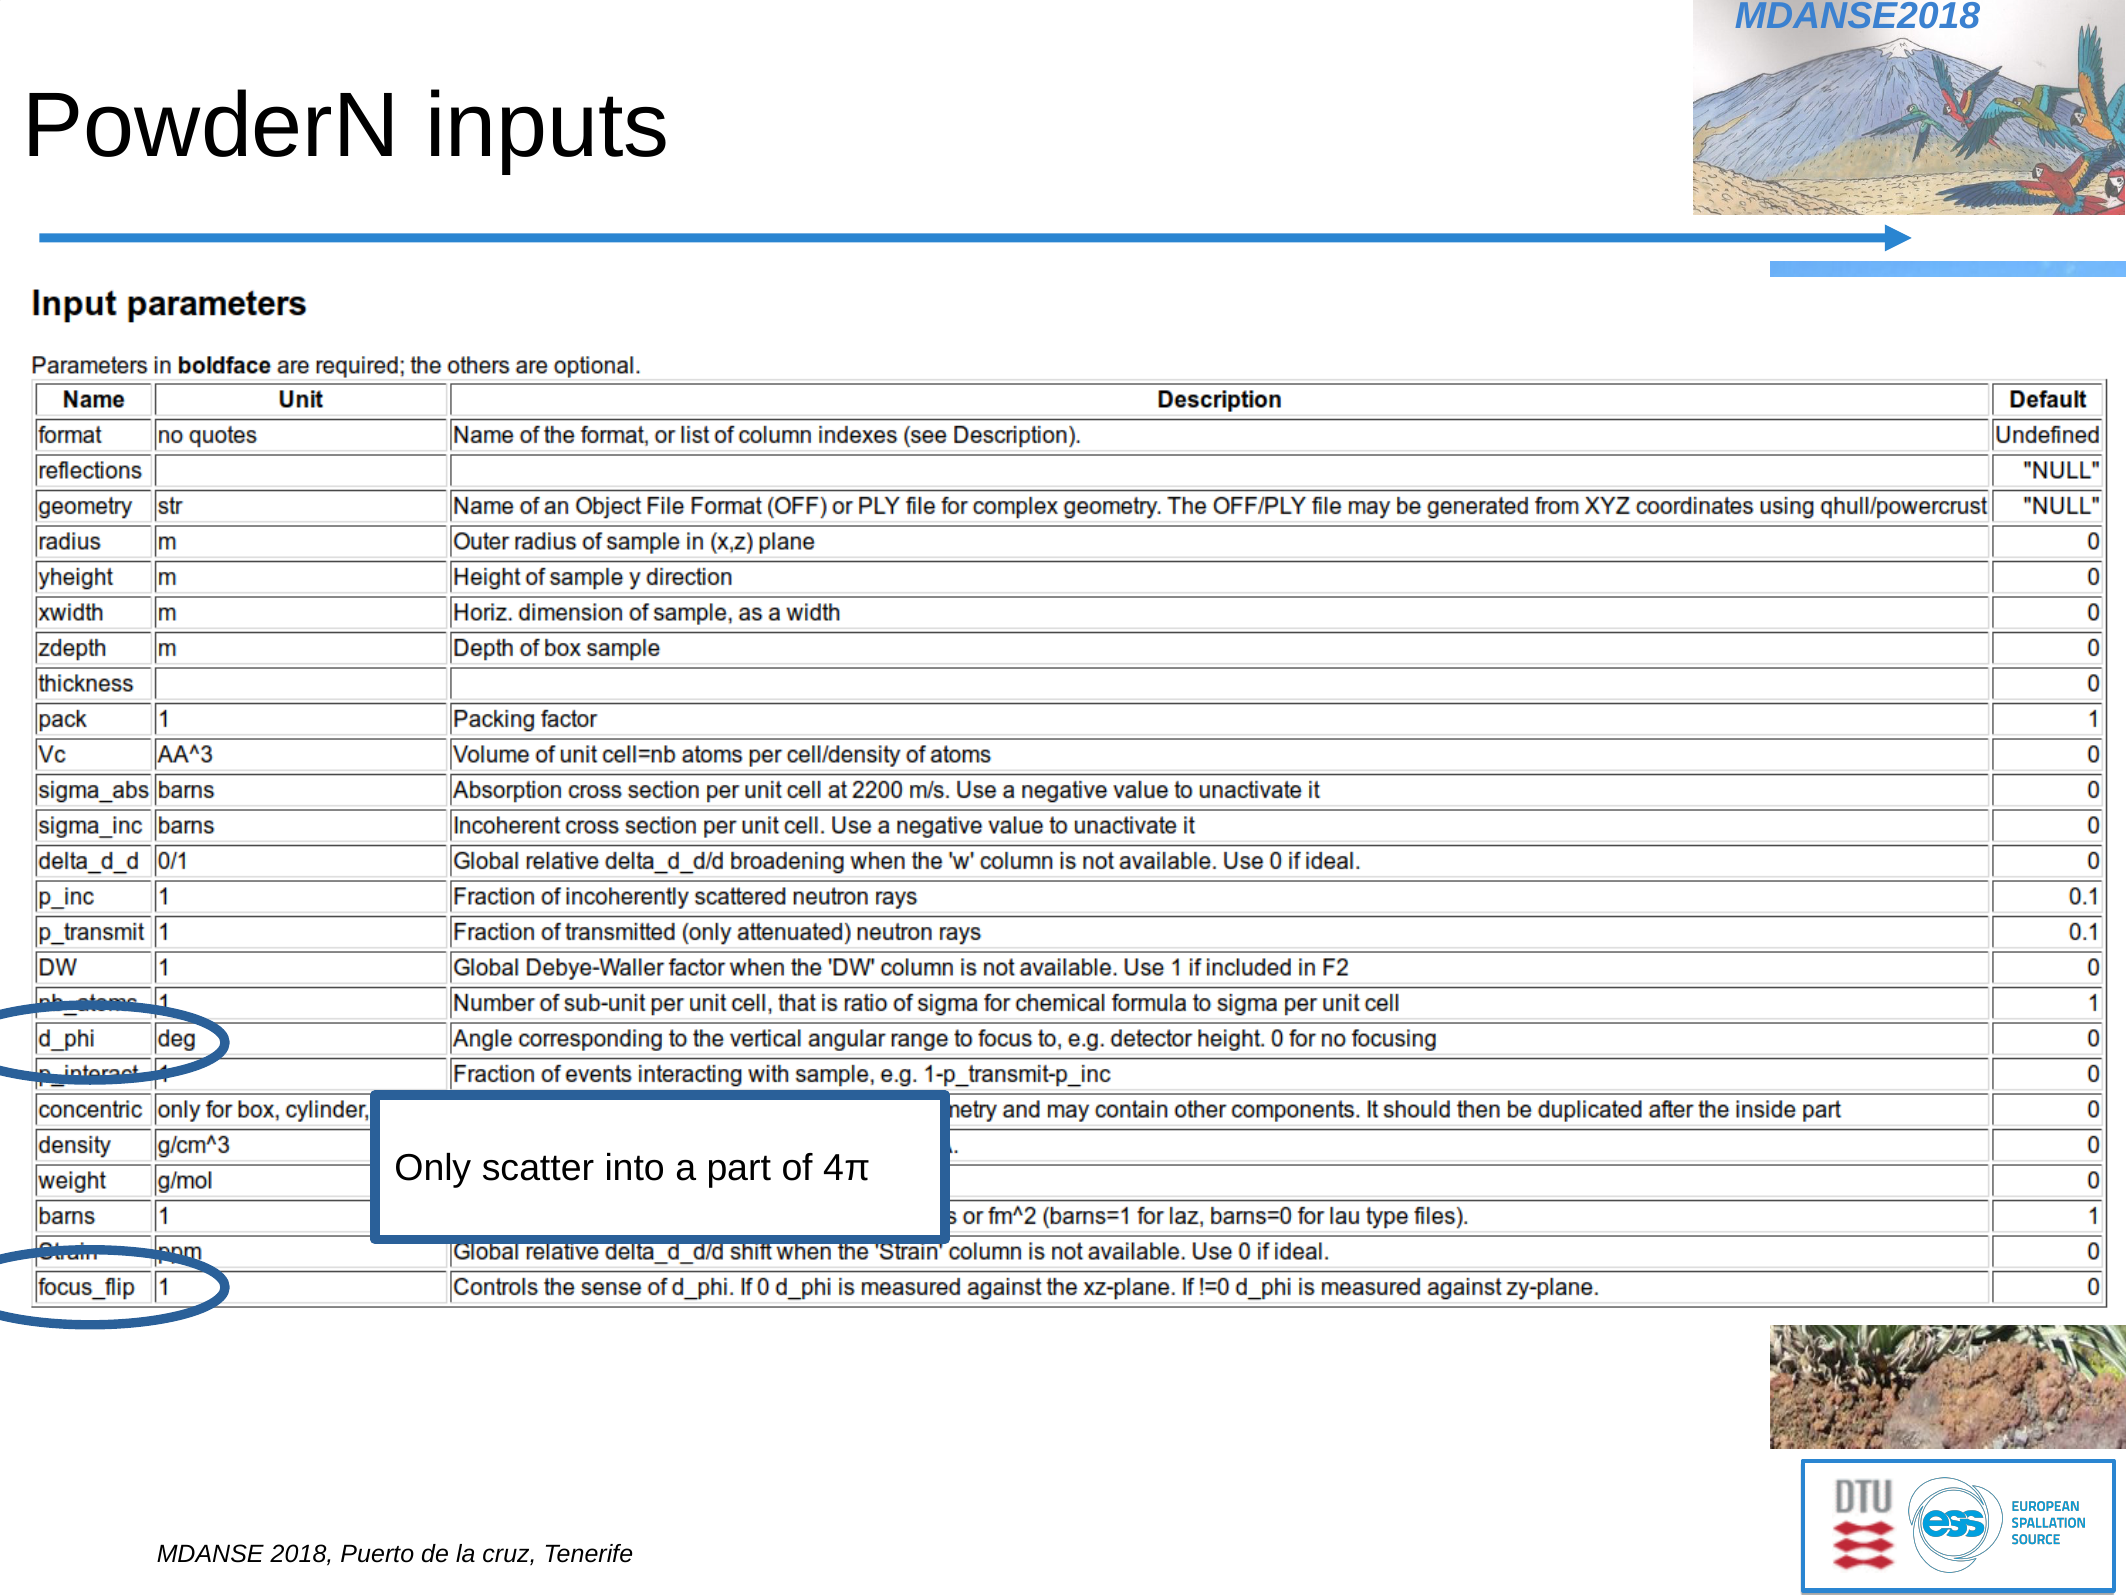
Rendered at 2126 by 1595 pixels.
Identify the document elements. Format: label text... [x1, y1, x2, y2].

picture [6, 1255, 220, 1320]
picture [1832, 1477, 1897, 1573]
title PowderN inputs [22, 40, 1938, 209]
text_box Only scatter into a part of 4π [375, 1095, 946, 1240]
picture [1693, 0, 2125, 215]
picture [1908, 1477, 2085, 1573]
picture [6, 1010, 220, 1075]
picture [6, 261, 2126, 1449]
